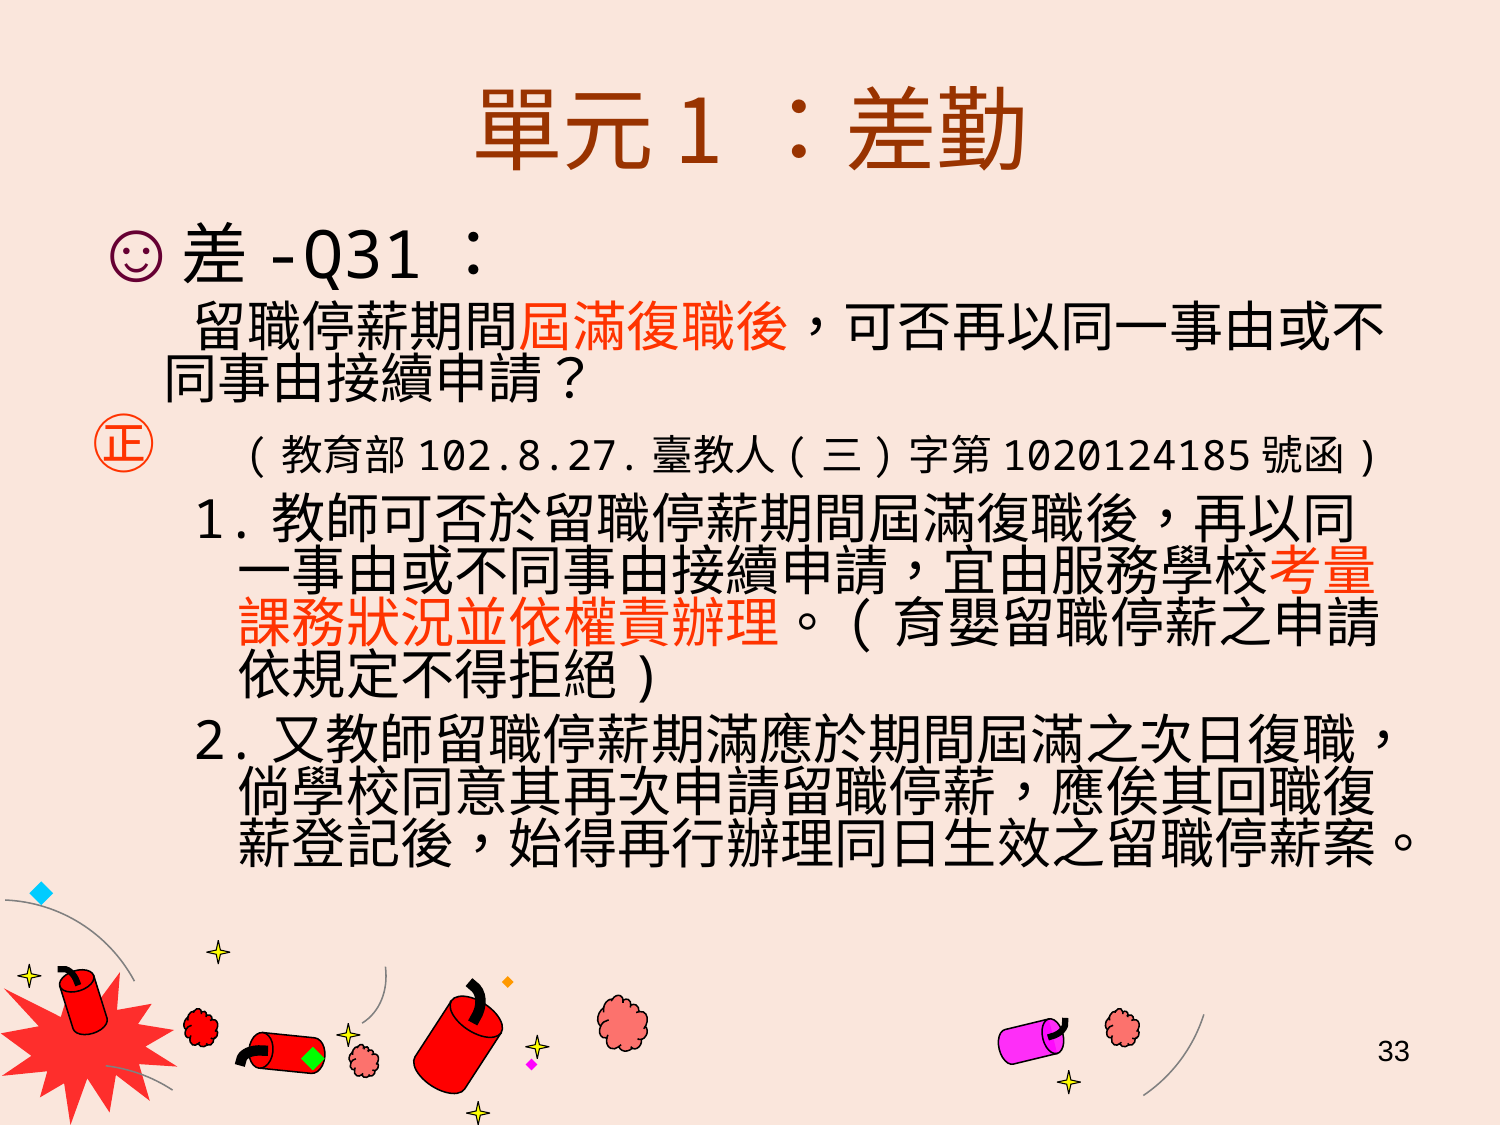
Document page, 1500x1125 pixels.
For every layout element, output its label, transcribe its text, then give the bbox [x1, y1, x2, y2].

list 差-Q31： 留職停薪期間屆滿復職後，可否再以同一事由或不同事由接續申請？ (教育部102.8.27.臺教人(三)字第1020124185號函) 1.教師可否於留職停薪期間屆滿復職後，再以同一事由或不同事由接續申請，宜由服務學校考量課務狀況並依權責辦理。(育嬰留職停薪之申請依規定不得拒絕) 2.又教師留職停薪期滿應於期間屆滿之次日復職，倘學校同意其再次申請留職停薪，應俟其回職復薪登記後，始得再行辦理同日生效之留職停薪案。 [75, 219, 1426, 965]
text_box <number> [1074, 1024, 1426, 1103]
title 單元1：差勤 [75, 45, 1426, 209]
